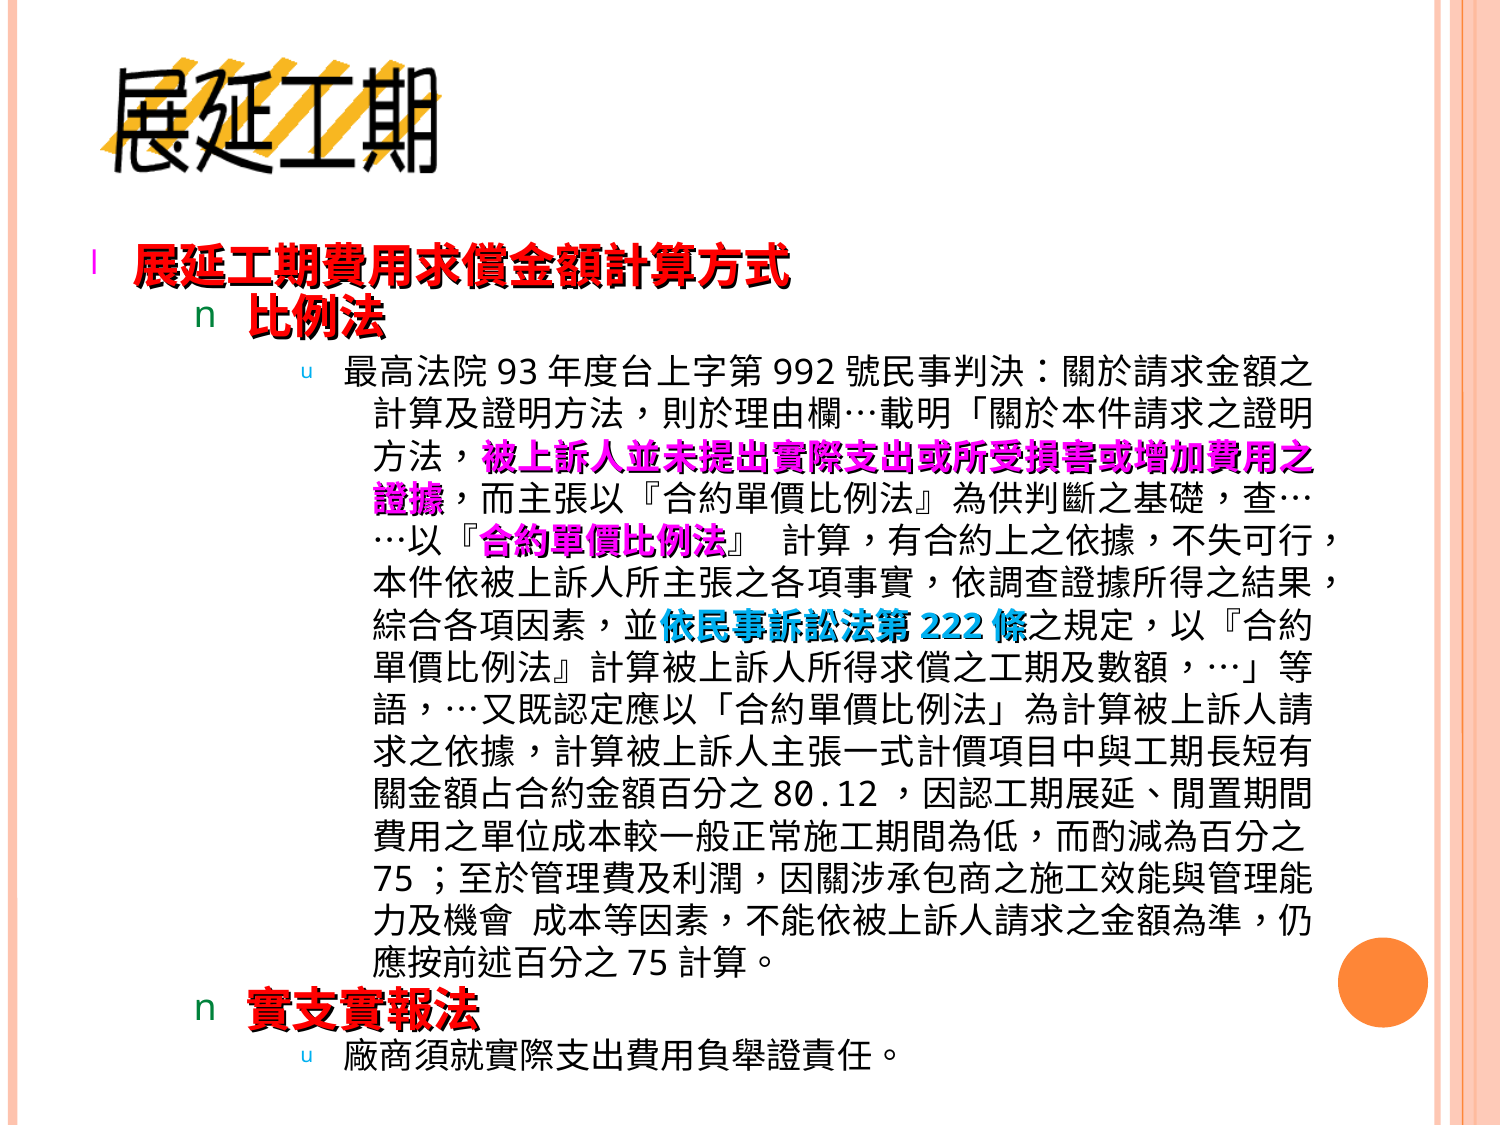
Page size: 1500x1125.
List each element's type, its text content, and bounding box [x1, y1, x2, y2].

picture [100, 54, 449, 178]
list 展延工期費用求償金額計算方式 比例法 最高法院93年度台上字第992號民事判決：關於請求金額之計算及證明方法，則於理由欄…載明「關於本件請求之證明方法，被上訴人並未提出實際支出或所受損害或增加費用之證據，而主張以『合約單價比例法』為供判斷之基礎，查……以『合約單價比例法』 計算，有合約上之依據，不失可行，本件依被上訴人所主張之各項事實，依調查證據所得之結果，綜合各項因素，並依民事訴訟法第222條之規定，以『合約單價比例法』計算被上訴人所得求償之工期及數額，…」等語，…又既認定應以「合約單價比例法」為計算被上訴人請求之依據，計算被上訴人主張一式計價項目中與工期長短有關金額占合約金額百分之80.12，因認工期展延、閒置期間費用之單位成本較一般正常施工期間為低，而酌減為百分之75；至於管理費及利潤，因關涉承包商之施工效能與管理能力及機會 成本等因素，不能依被上訴人請求之金額為準，仍應按前述百分之75計算。 實支實報法 廠商須就實際支出費用負舉證責任。 [75, 243, 1329, 1125]
